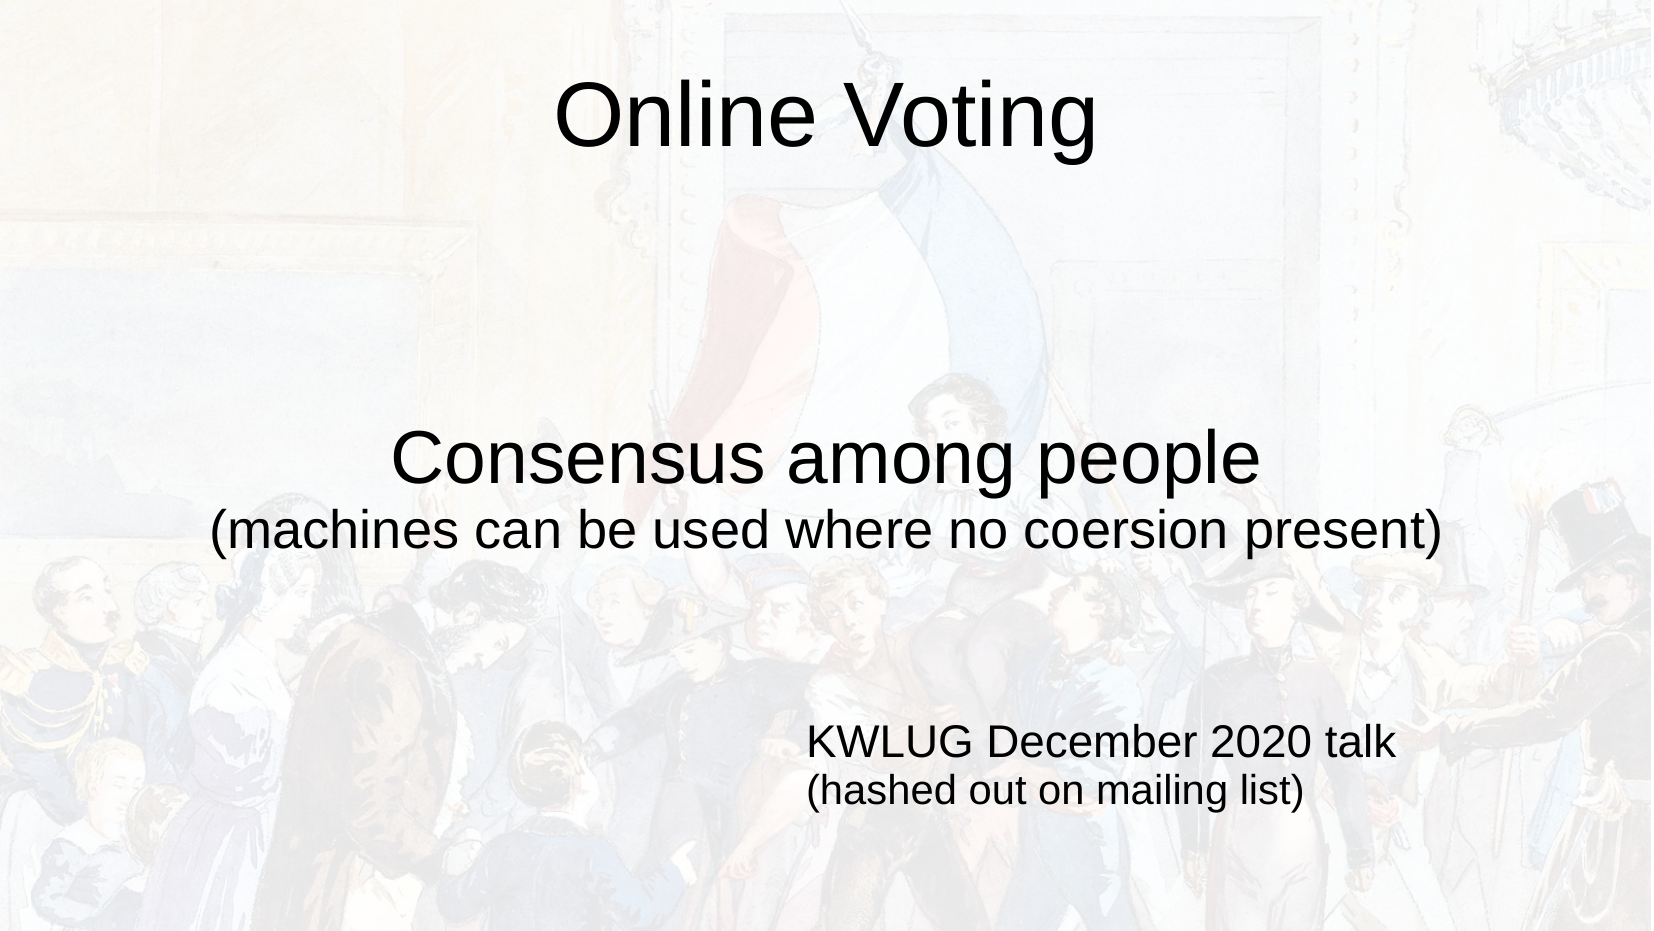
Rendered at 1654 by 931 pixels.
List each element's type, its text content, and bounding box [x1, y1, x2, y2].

text_box KWLUG December 2020 talk (hashed out on mailing list) [791, 708, 1441, 873]
text_box [0, 0, 1654, 931]
subtitle Consensus among people (machines can be used where no coersion present) [82, 217, 1571, 758]
title Online Voting [82, 37, 1571, 193]
